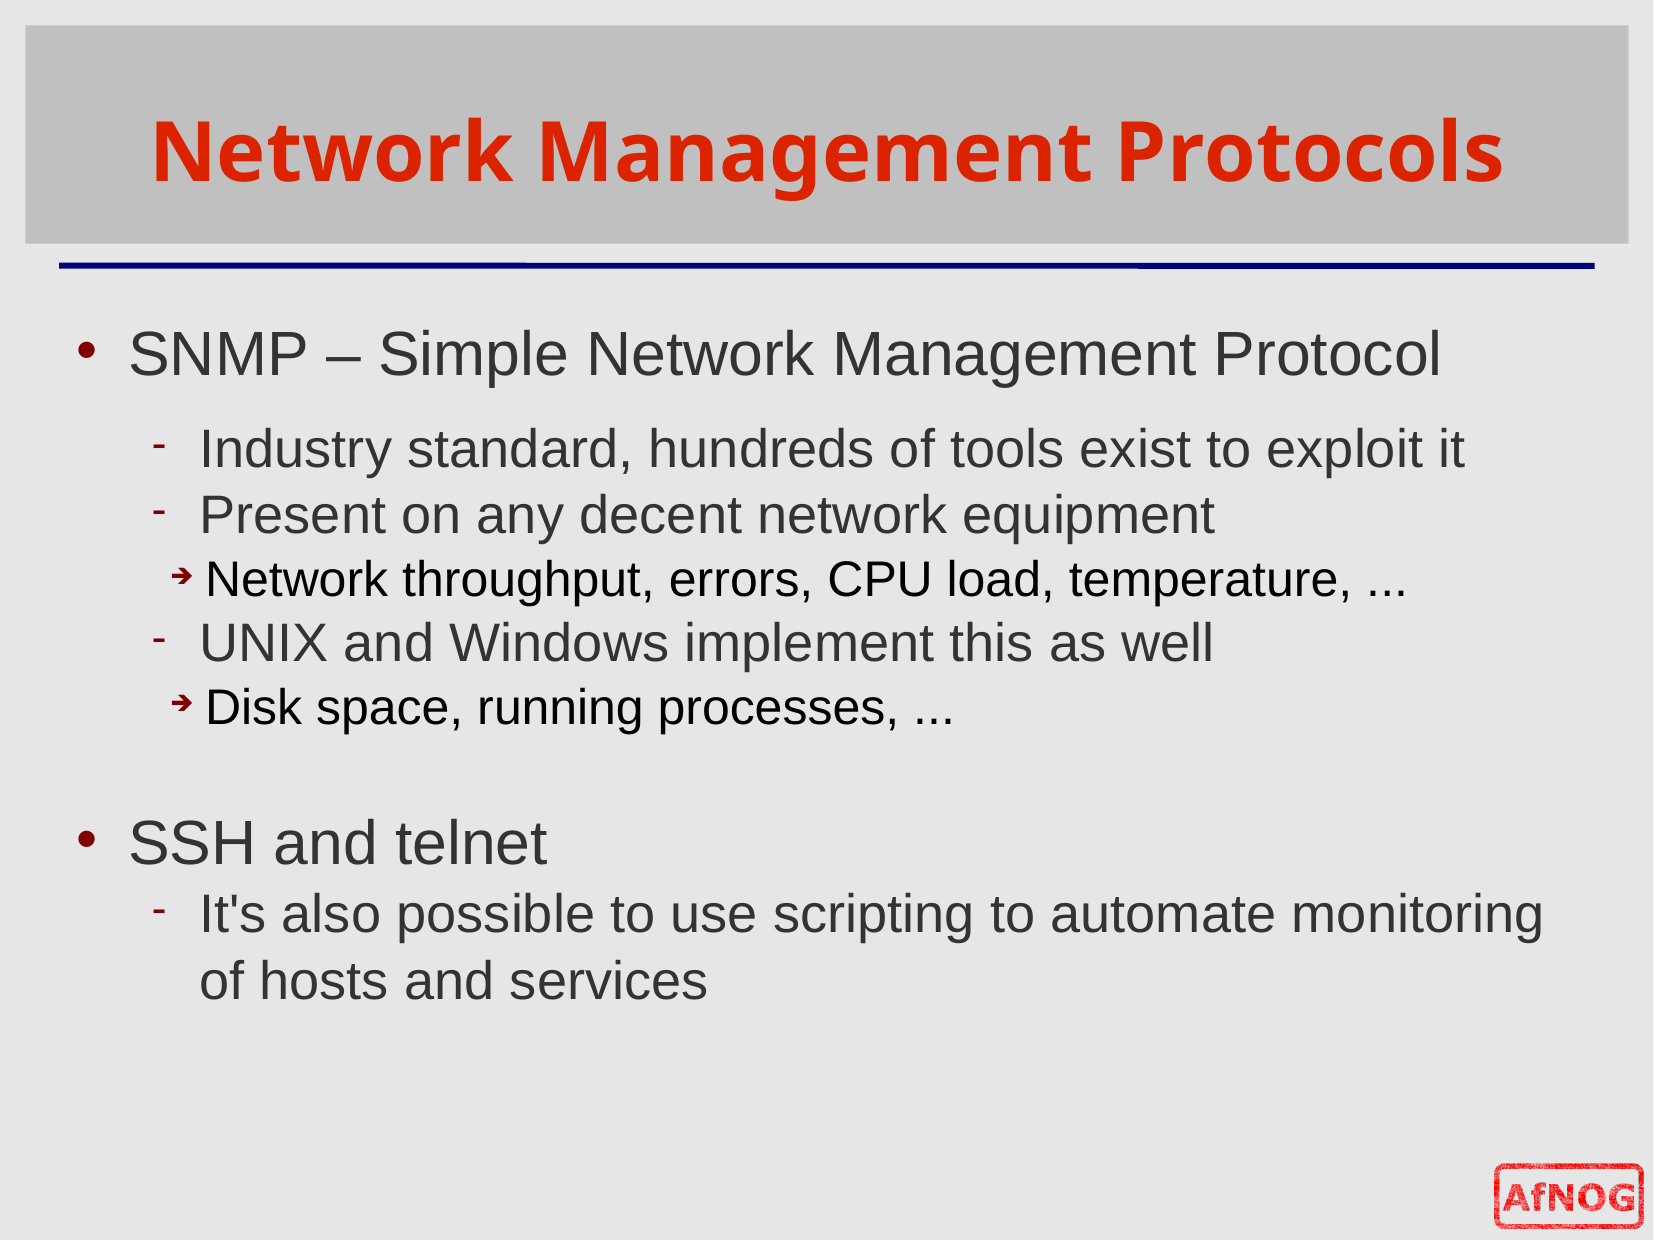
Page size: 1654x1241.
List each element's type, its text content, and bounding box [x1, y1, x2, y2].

picture [1494, 1163, 1644, 1229]
list SNMP – Simple Network Management Protocol Industry standard, hundreds of tools exist to exploit it Present on any decent network equipment Network throughput, errors, CPU load, temperature, ... UNIX and Windows implement this as well Disk space, running processes, ... SSH and telnet It's also possible to use scripting to automate monitoring of hosts and services [59, 322, 1595, 1132]
title Network Management Protocols [121, 46, 1534, 254]
